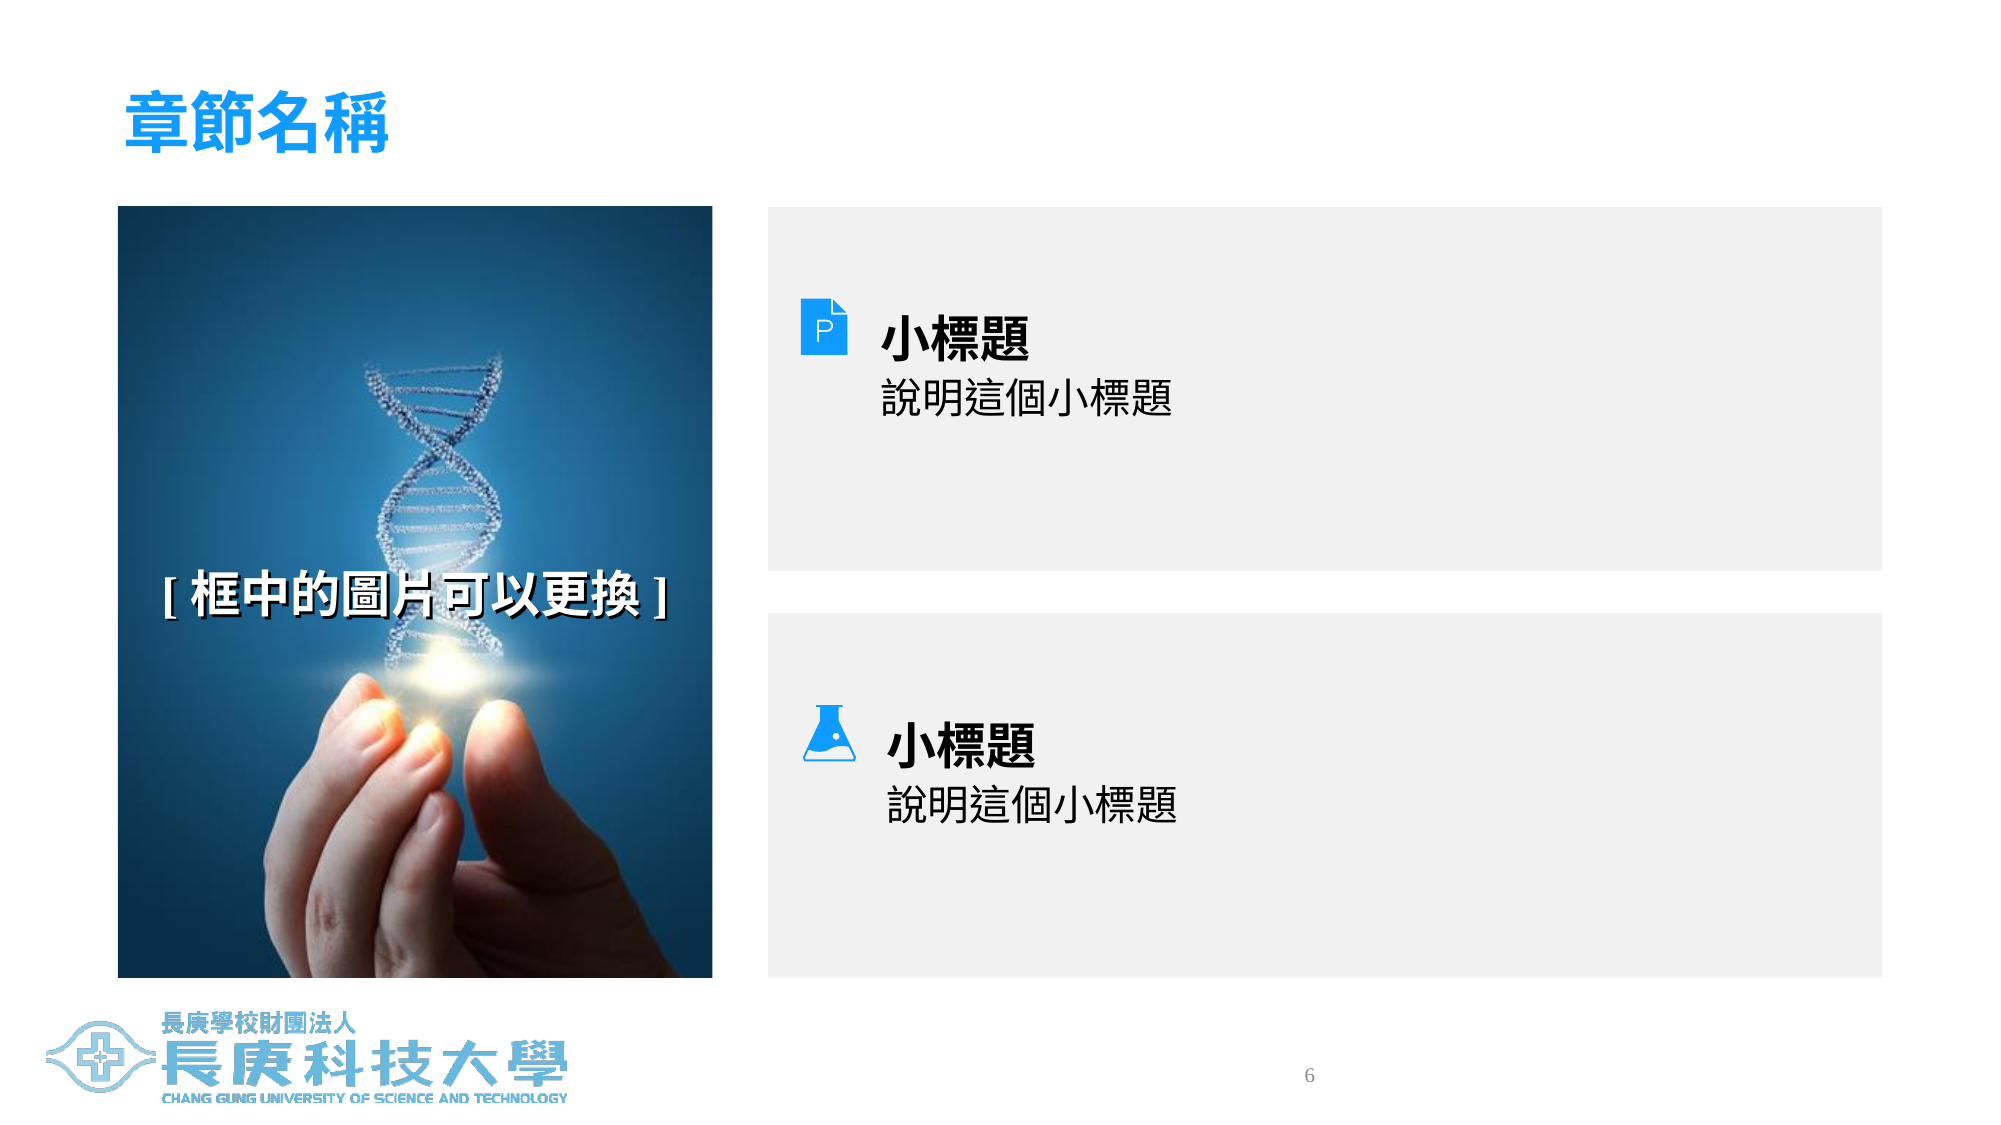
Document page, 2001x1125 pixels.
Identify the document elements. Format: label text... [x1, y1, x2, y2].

text_box [框中的圖片可以更換] [118, 207, 712, 977]
text_box [768, 207, 1882, 571]
title 章節名稱 [108, 0, 1890, 169]
text_box [768, 613, 1882, 977]
text_box 小標題 [871, 706, 1381, 763]
text_box 5 [1289, 1051, 1890, 1097]
text_box 說明這個小標題 [871, 761, 1745, 836]
text_box 說明這個小標題 [866, 355, 1740, 430]
text_box 小標題 [865, 300, 1376, 356]
